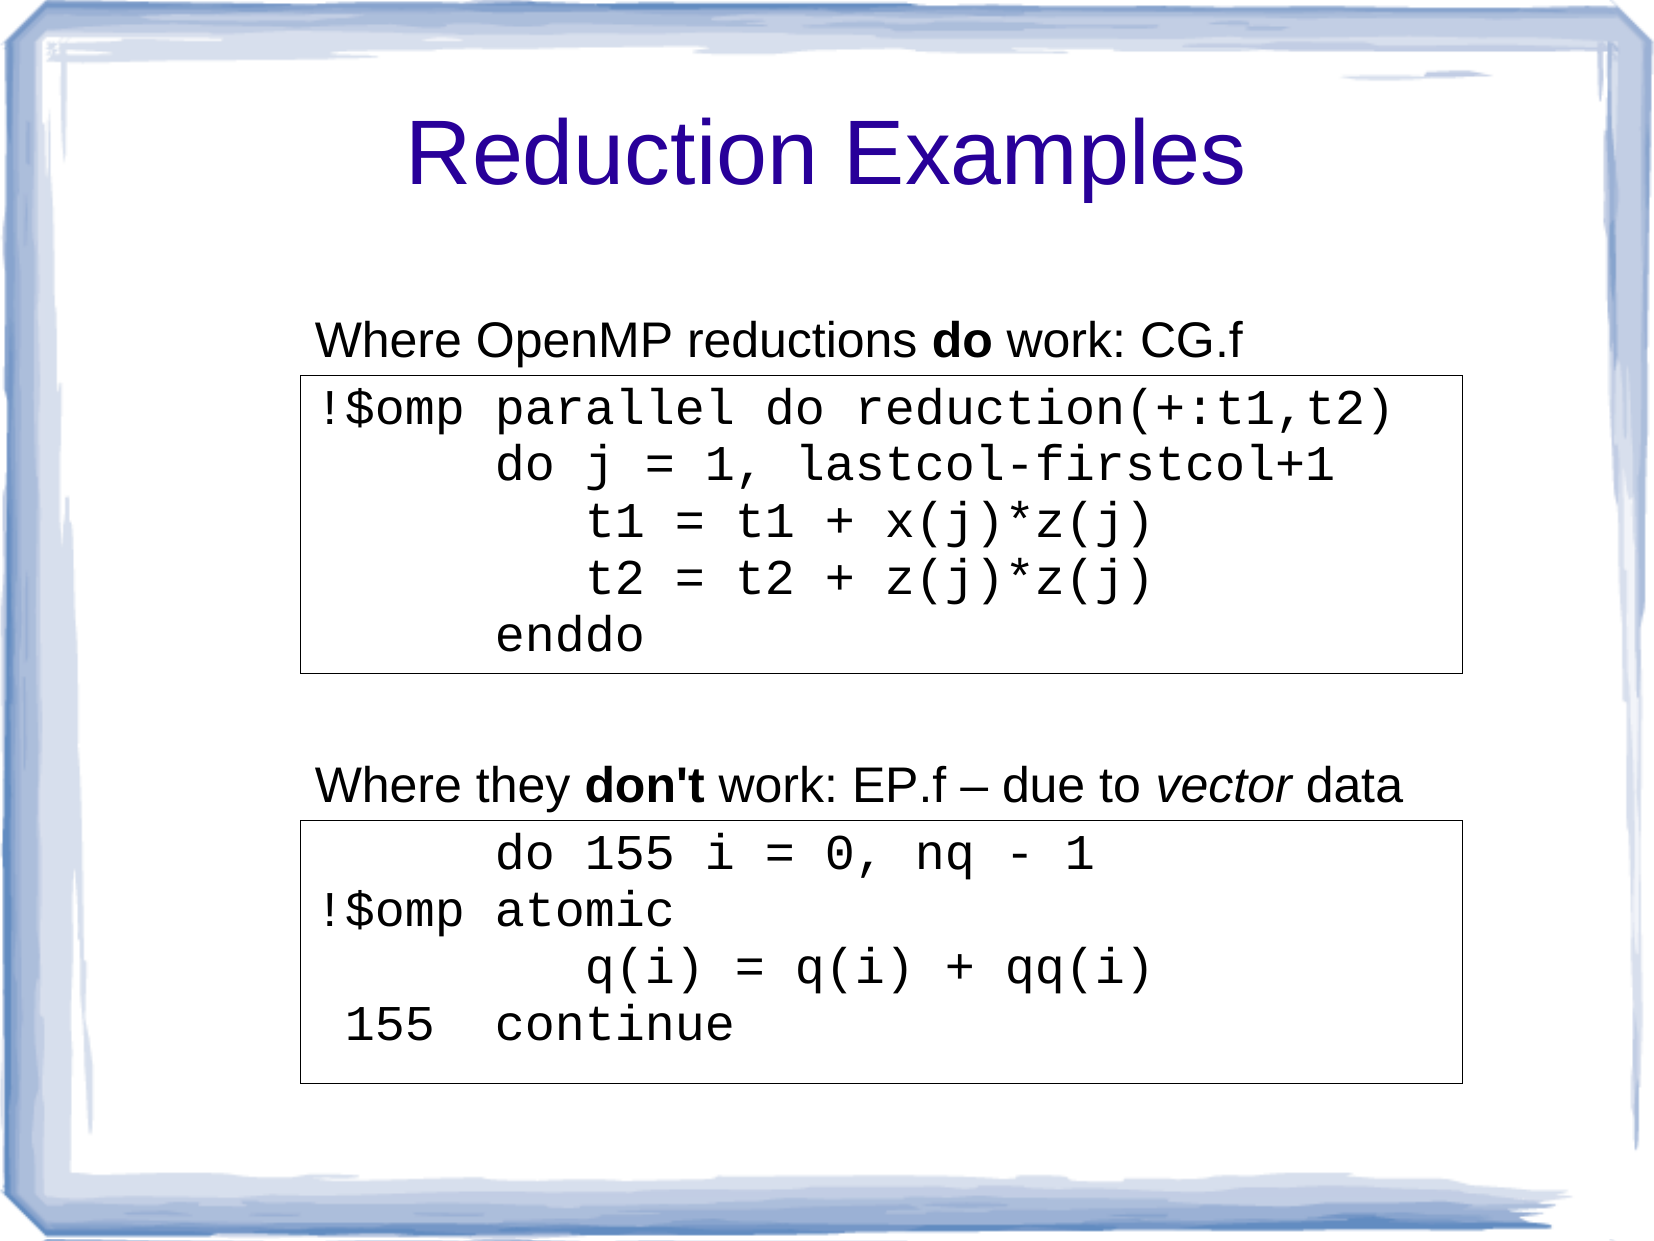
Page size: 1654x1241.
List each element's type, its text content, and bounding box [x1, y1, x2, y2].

title Reduction Examples [82, 49, 1571, 257]
text_box Where OpenMP reductions do work: CG.f [300, 304, 1388, 376]
text_box !$omp parallel do reduction(+:t1,t2) do j = 1, lastcol-firstcol+1 t1 = t1 + x(j)*z(j) t2 = t2 + z(j)*z(j) enddo [300, 375, 1463, 674]
picture [0, 0, 1654, 1241]
text_box do 155 i = 0, nq - 1 !$omp atomic q(i) = q(i) + qq(i) 155 continue [300, 821, 1463, 1084]
text_box Where they don't work: EP.f – due to vector data [300, 750, 1463, 821]
